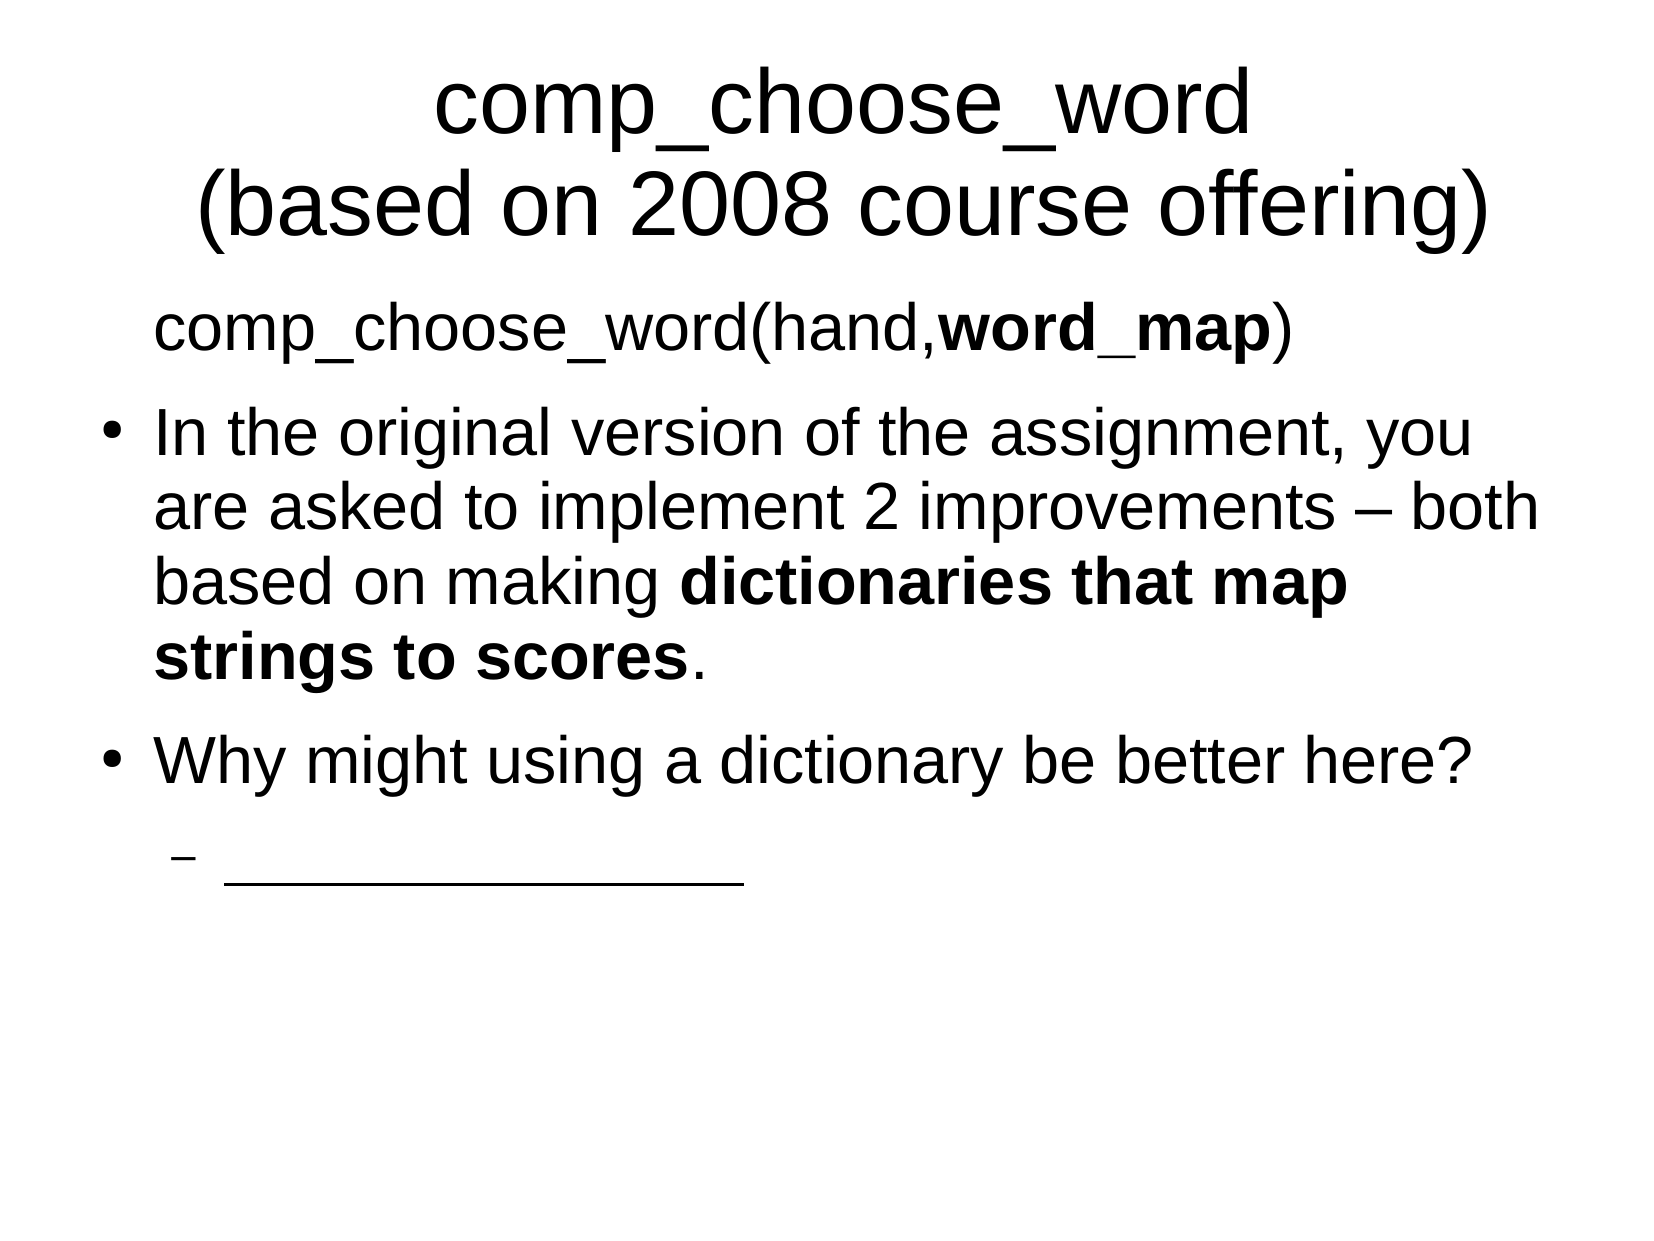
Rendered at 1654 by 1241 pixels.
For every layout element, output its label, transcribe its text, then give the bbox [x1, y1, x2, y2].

title comp_choose_word (based on 2008 course offering) [82, 49, 1571, 257]
list comp_choose_word(hand,word_map) In the original version of the assignment, you are asked to implement 2 improvements – both based on making dictionaries that map strings to scores. Why might using a dictionary be better here? [82, 290, 1571, 1123]
